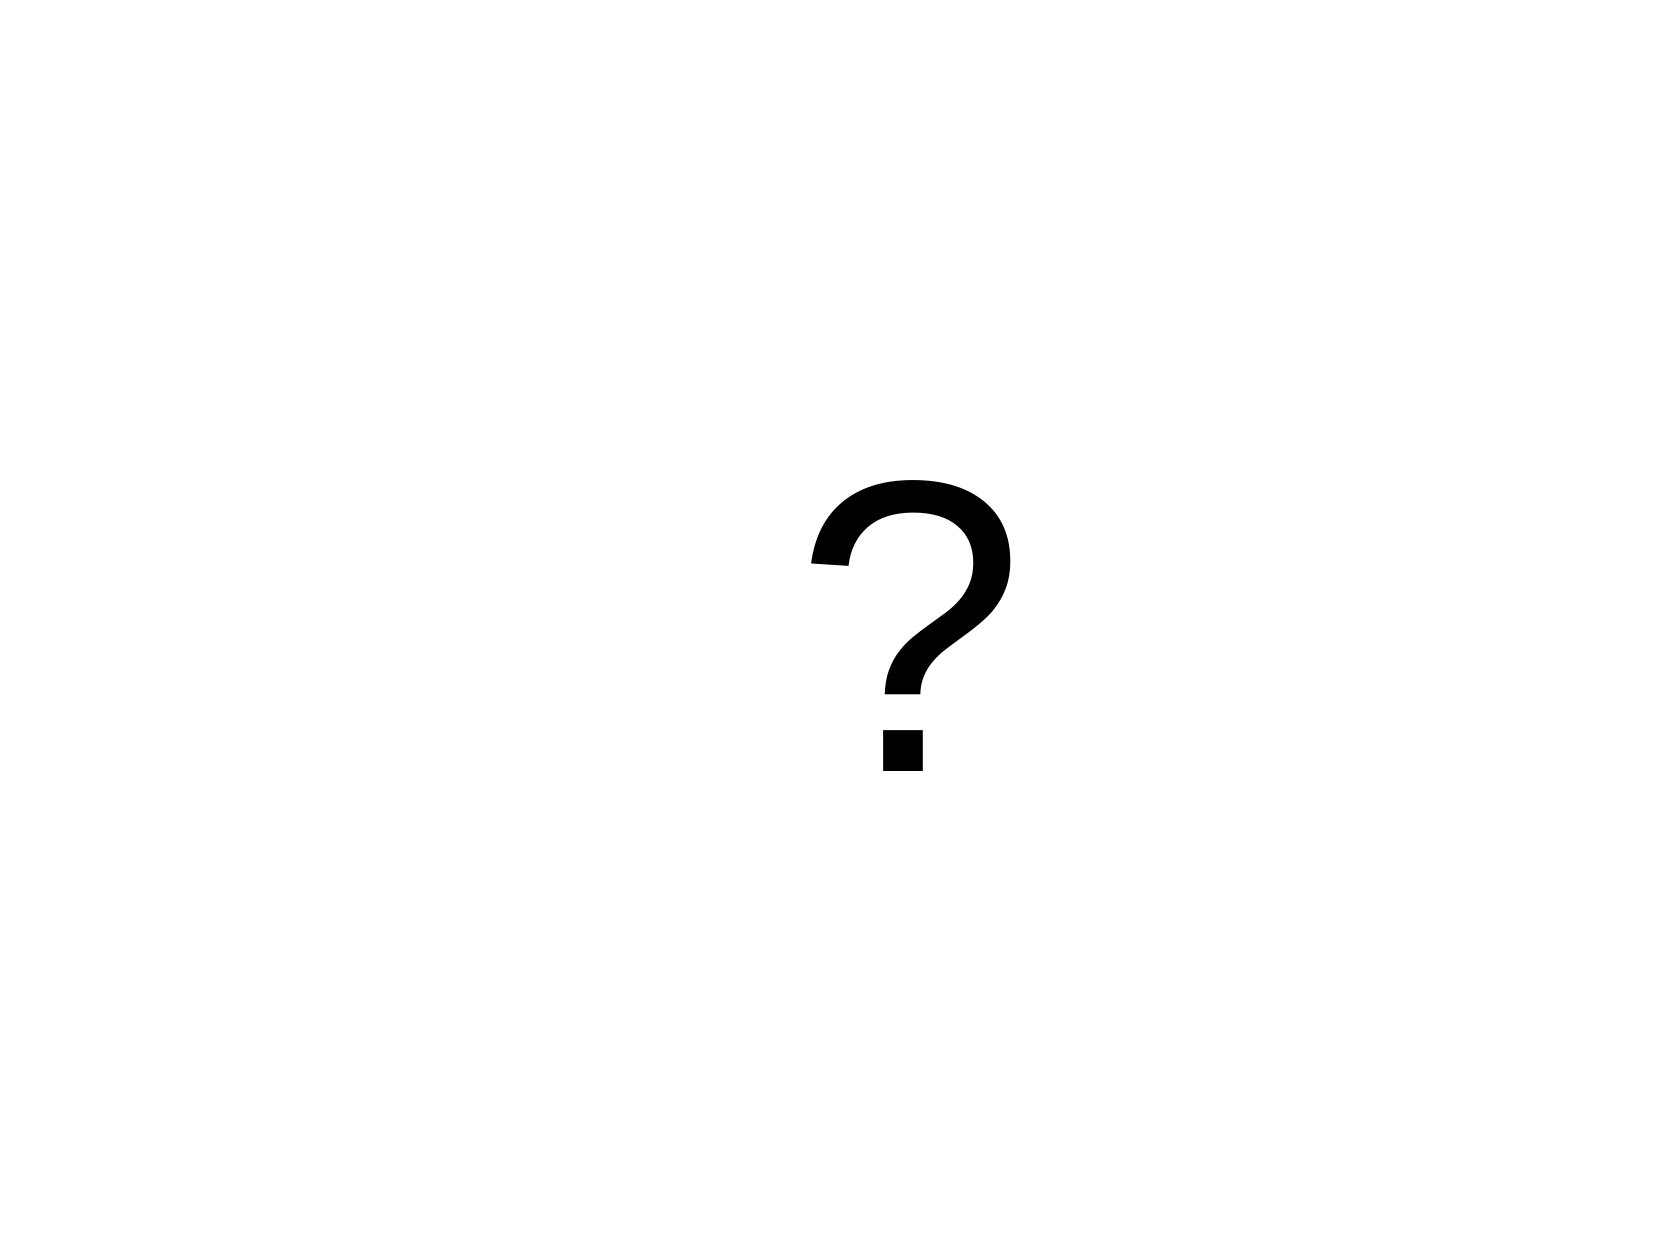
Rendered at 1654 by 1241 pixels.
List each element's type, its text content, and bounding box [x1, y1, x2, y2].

list ? [82, 290, 1571, 1010]
